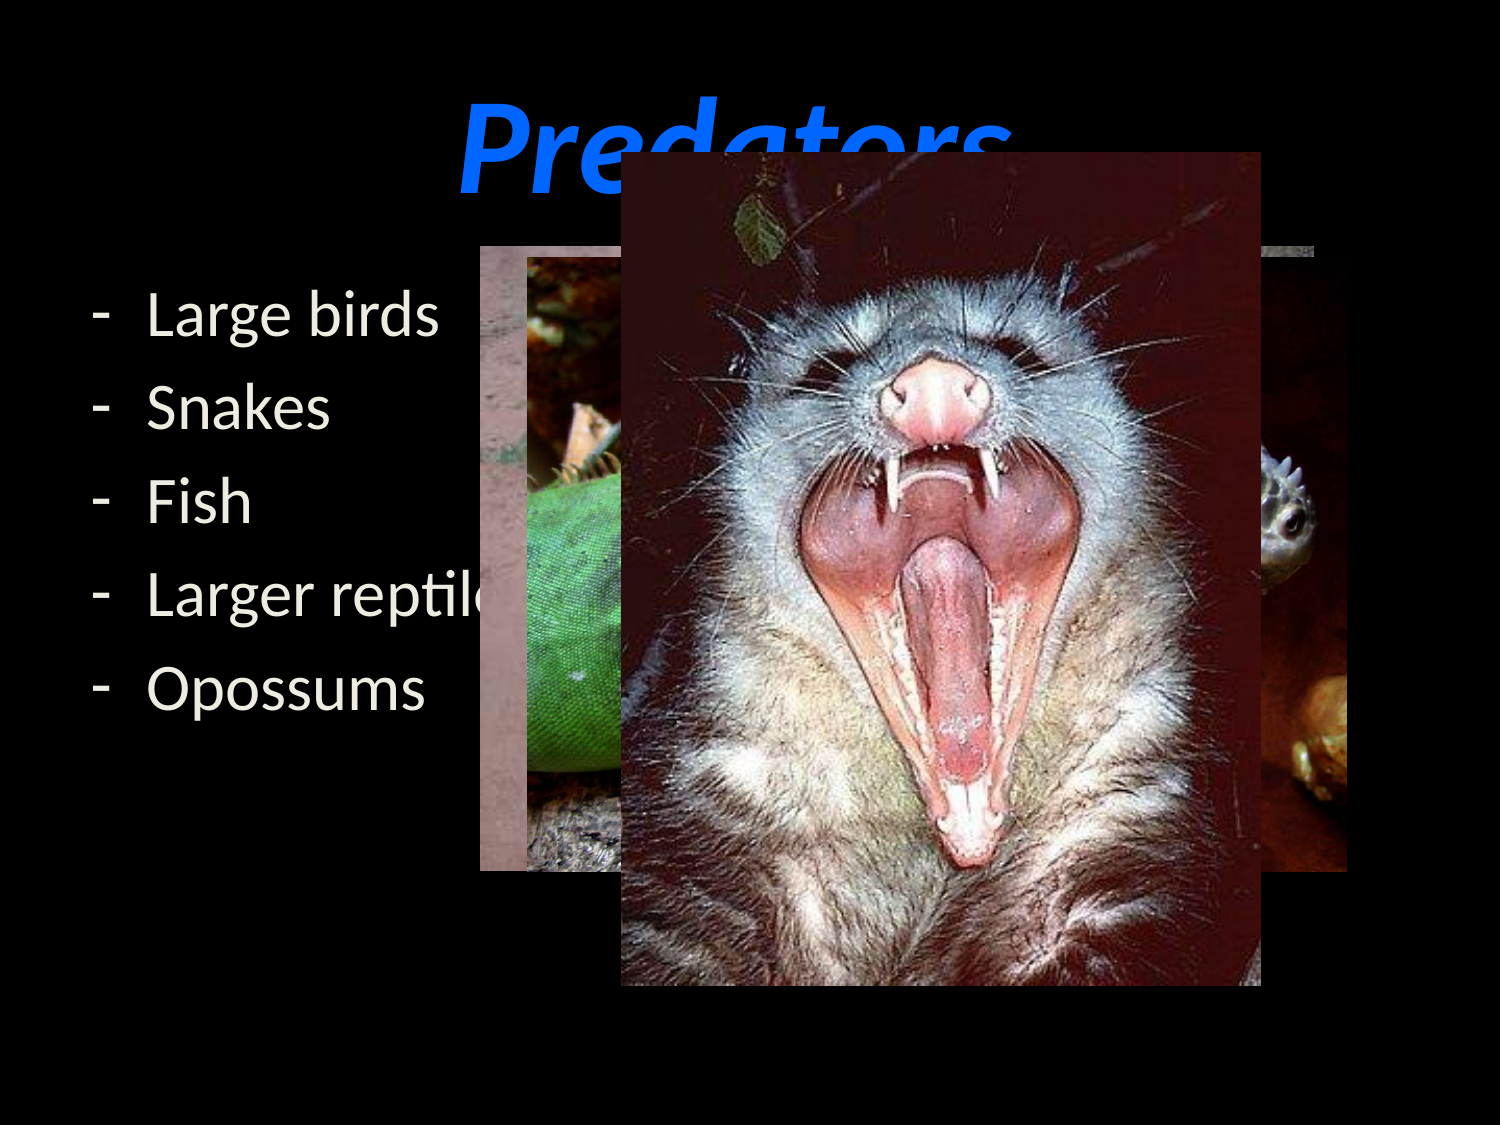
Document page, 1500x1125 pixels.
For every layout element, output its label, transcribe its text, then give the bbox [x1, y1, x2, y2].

title Predators [75, 45, 1425, 233]
list Large birds Snakes Fish Larger reptiles Opossums [75, 262, 1425, 1005]
picture [480, 152, 1347, 986]
